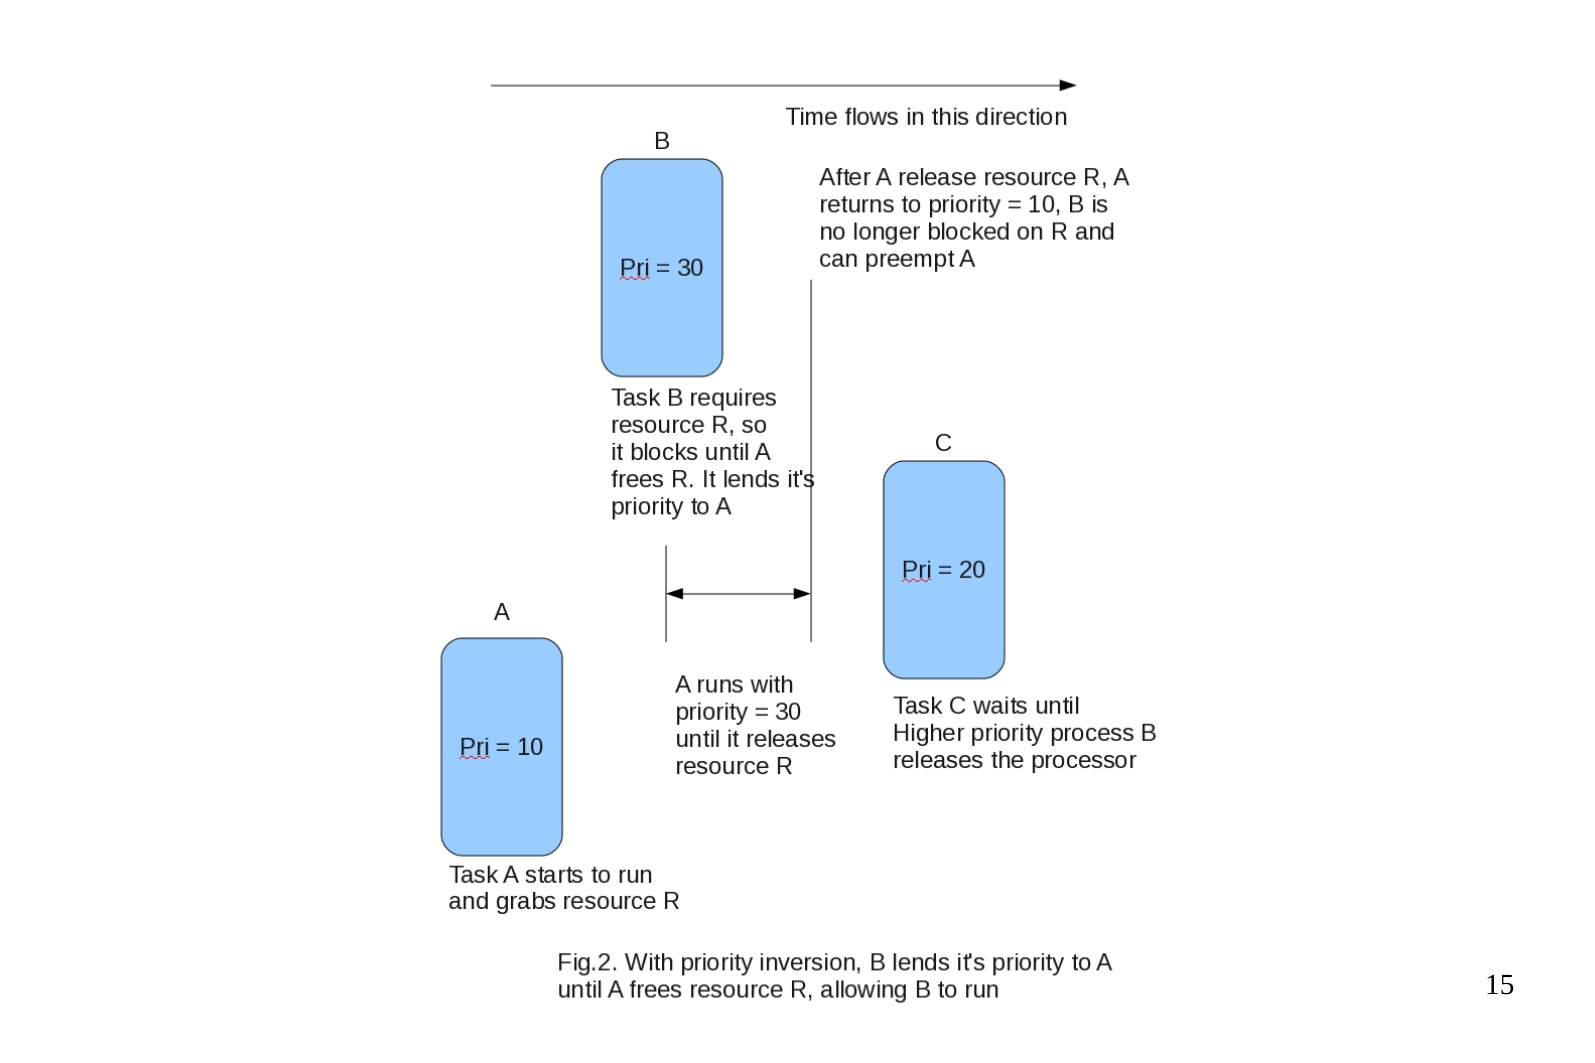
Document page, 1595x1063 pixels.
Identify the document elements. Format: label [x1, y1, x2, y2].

picture [386, 0, 1208, 1063]
